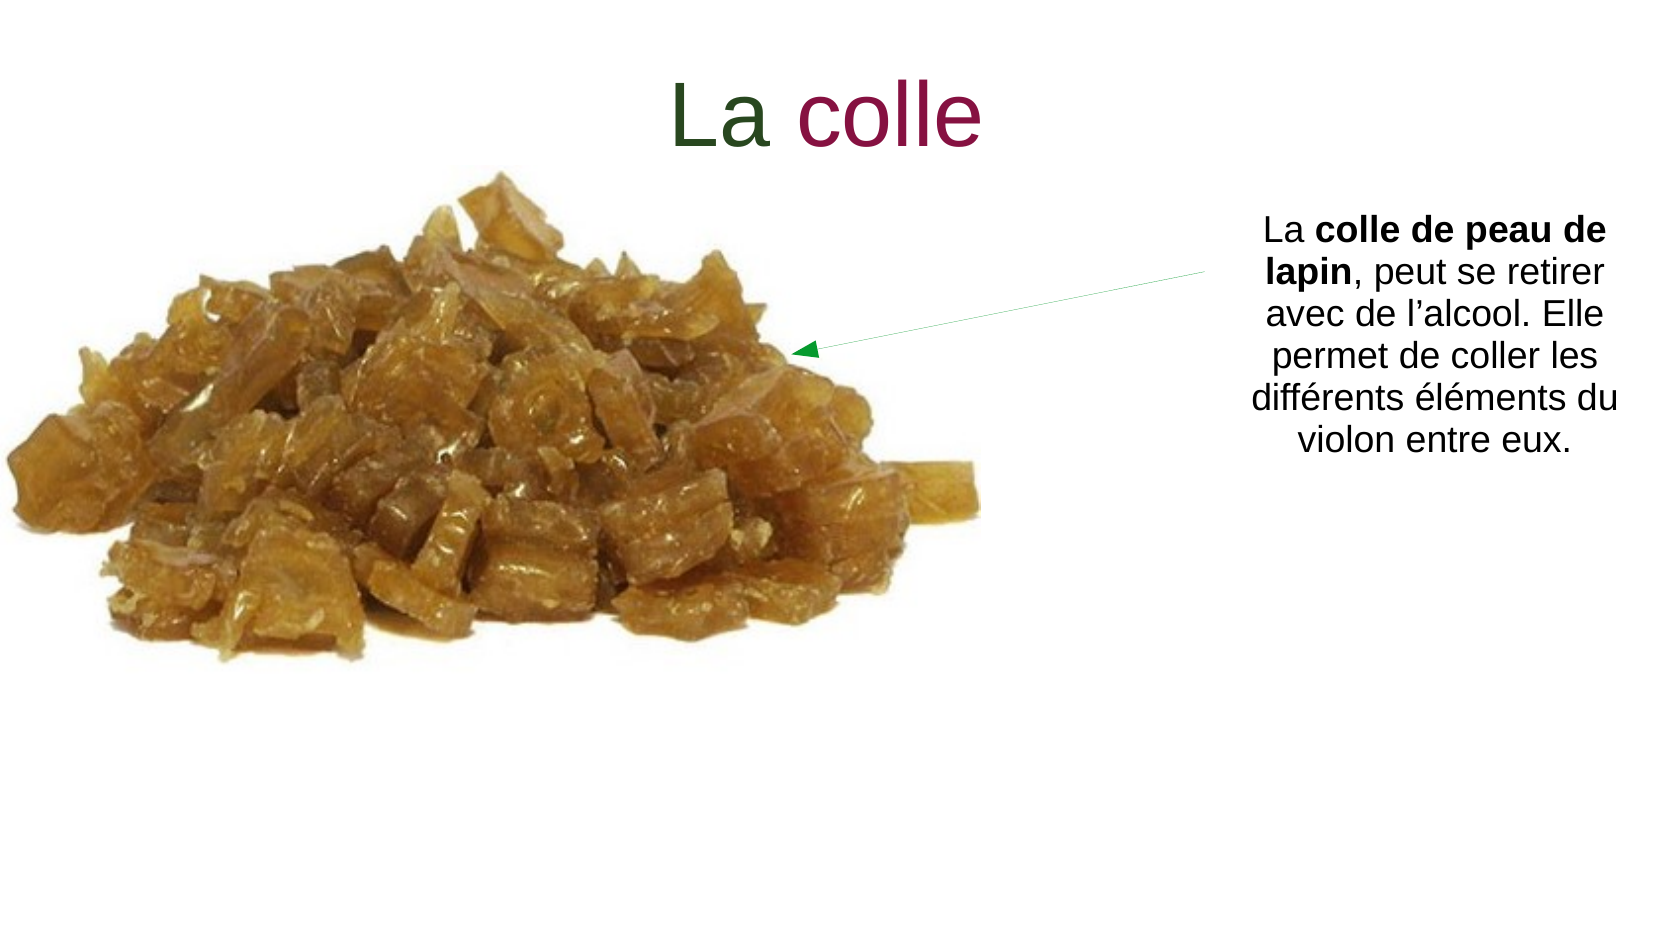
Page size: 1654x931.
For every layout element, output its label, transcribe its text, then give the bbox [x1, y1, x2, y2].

text_box La colle de peau de lapin, peut se retirer avec de l’alcool. Elle permet de coller les différents éléments du violon entre eux. [1216, 200, 1654, 471]
picture [0, 165, 981, 686]
title La colle [82, 37, 1571, 193]
